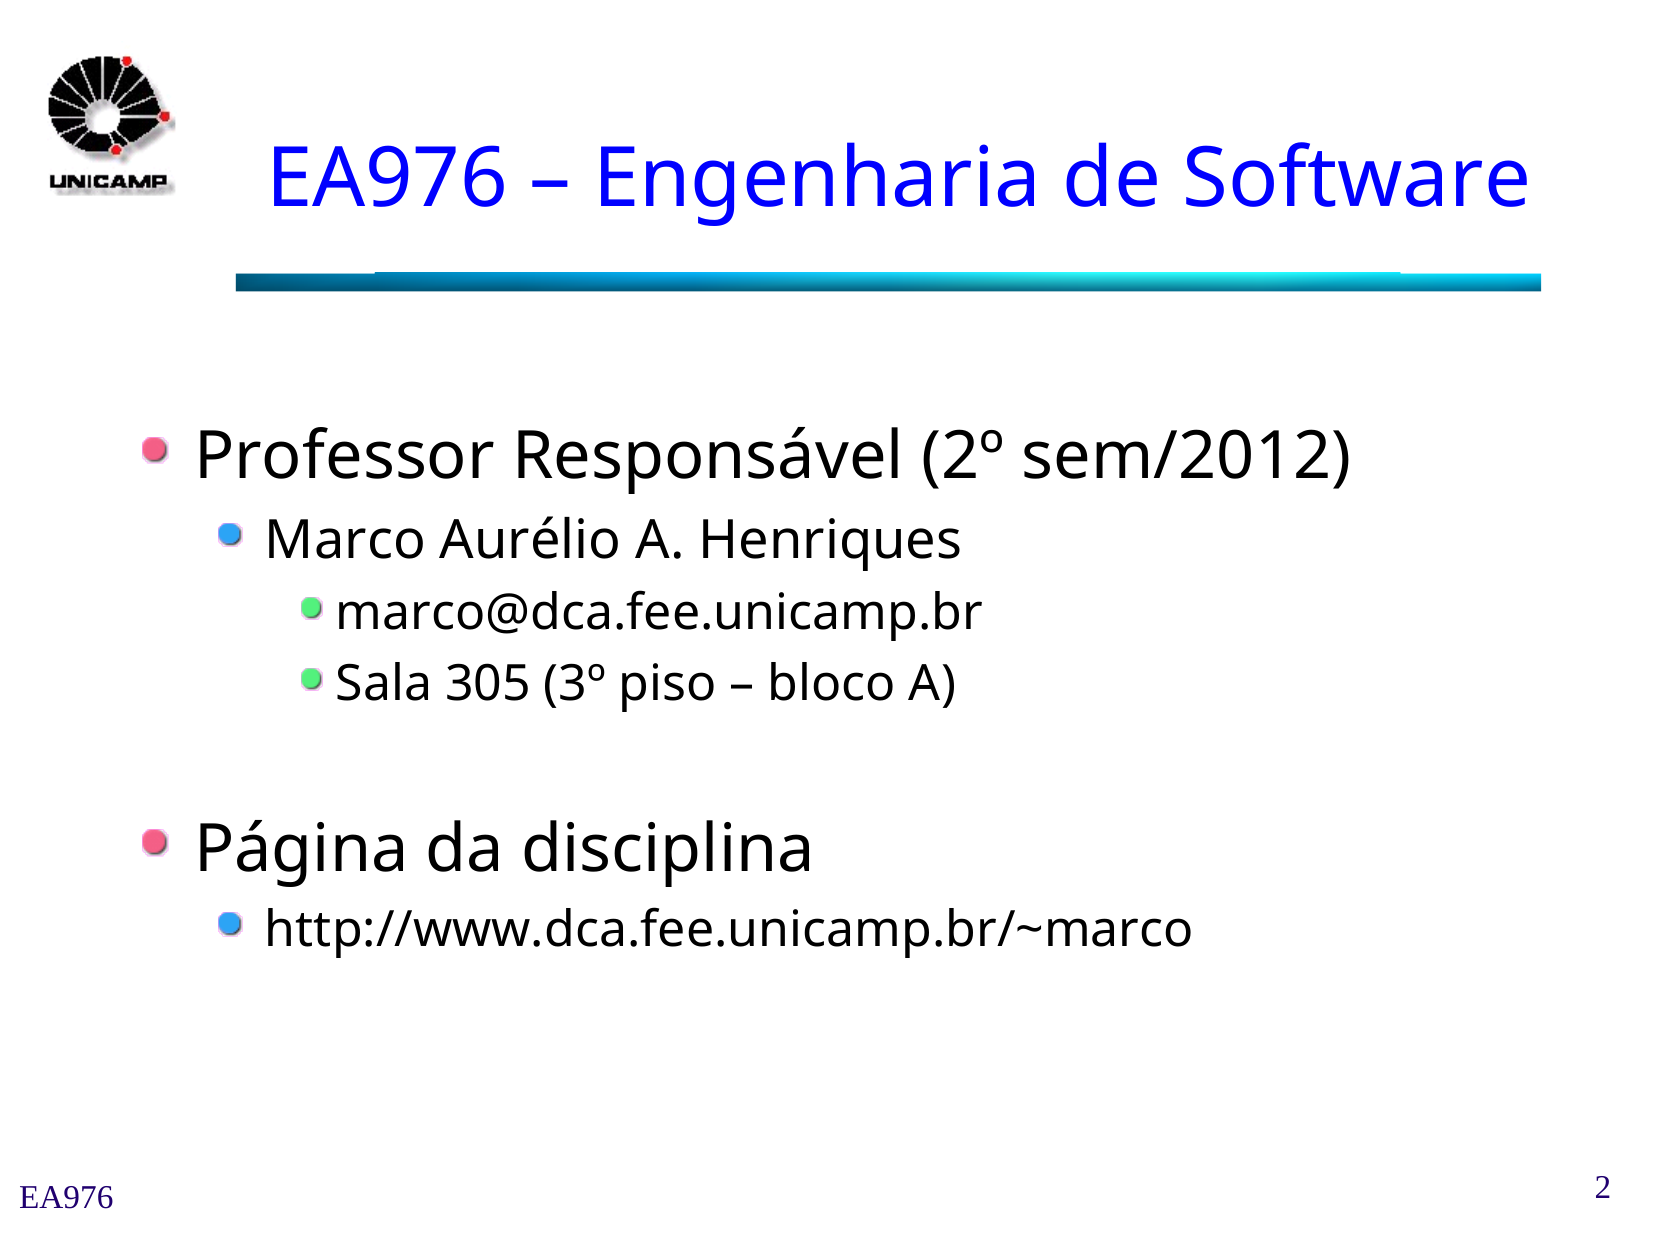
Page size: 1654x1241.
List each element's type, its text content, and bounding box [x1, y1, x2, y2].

picture [217, 911, 244, 938]
title EA976 – Engenharia de Software [264, 21, 1534, 229]
list Professor Responsável (2º sem/2012) Marco Aurélio A. Henriques marco@dca.fee.unicamp.br Sala 305 (3º piso – bloco A) Página da disciplina http://www.dca.fee.unicamp.br/~marco [123, 409, 1536, 890]
picture [125, 272, 1654, 295]
